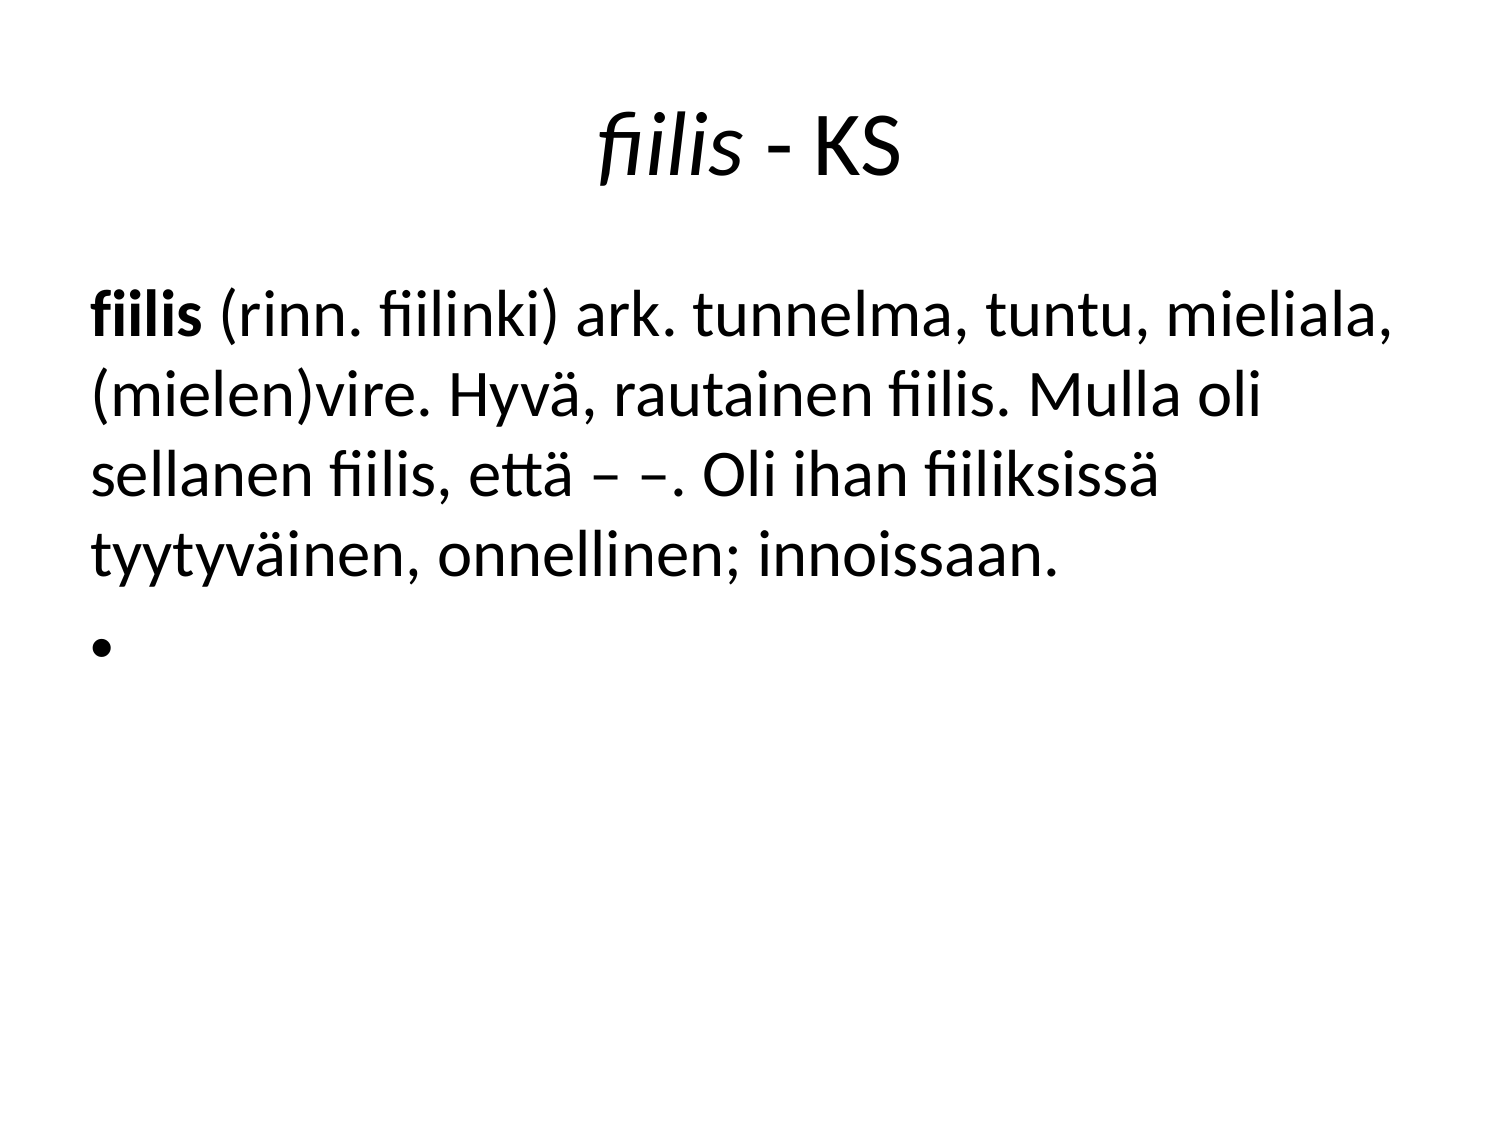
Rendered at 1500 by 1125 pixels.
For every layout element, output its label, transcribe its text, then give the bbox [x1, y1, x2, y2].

list fiilis (rinn. fiilinki) ark. tunnelma, tuntu, mieliala, (mielen)vire. Hyvä, rautainen fiilis. Mulla oli sellanen fiilis, että – –. Oli ihan fiiliksissä tyytyväinen, onnellinen; innoissaan. [75, 262, 1426, 1005]
title fiilis - KS [75, 45, 1426, 233]
